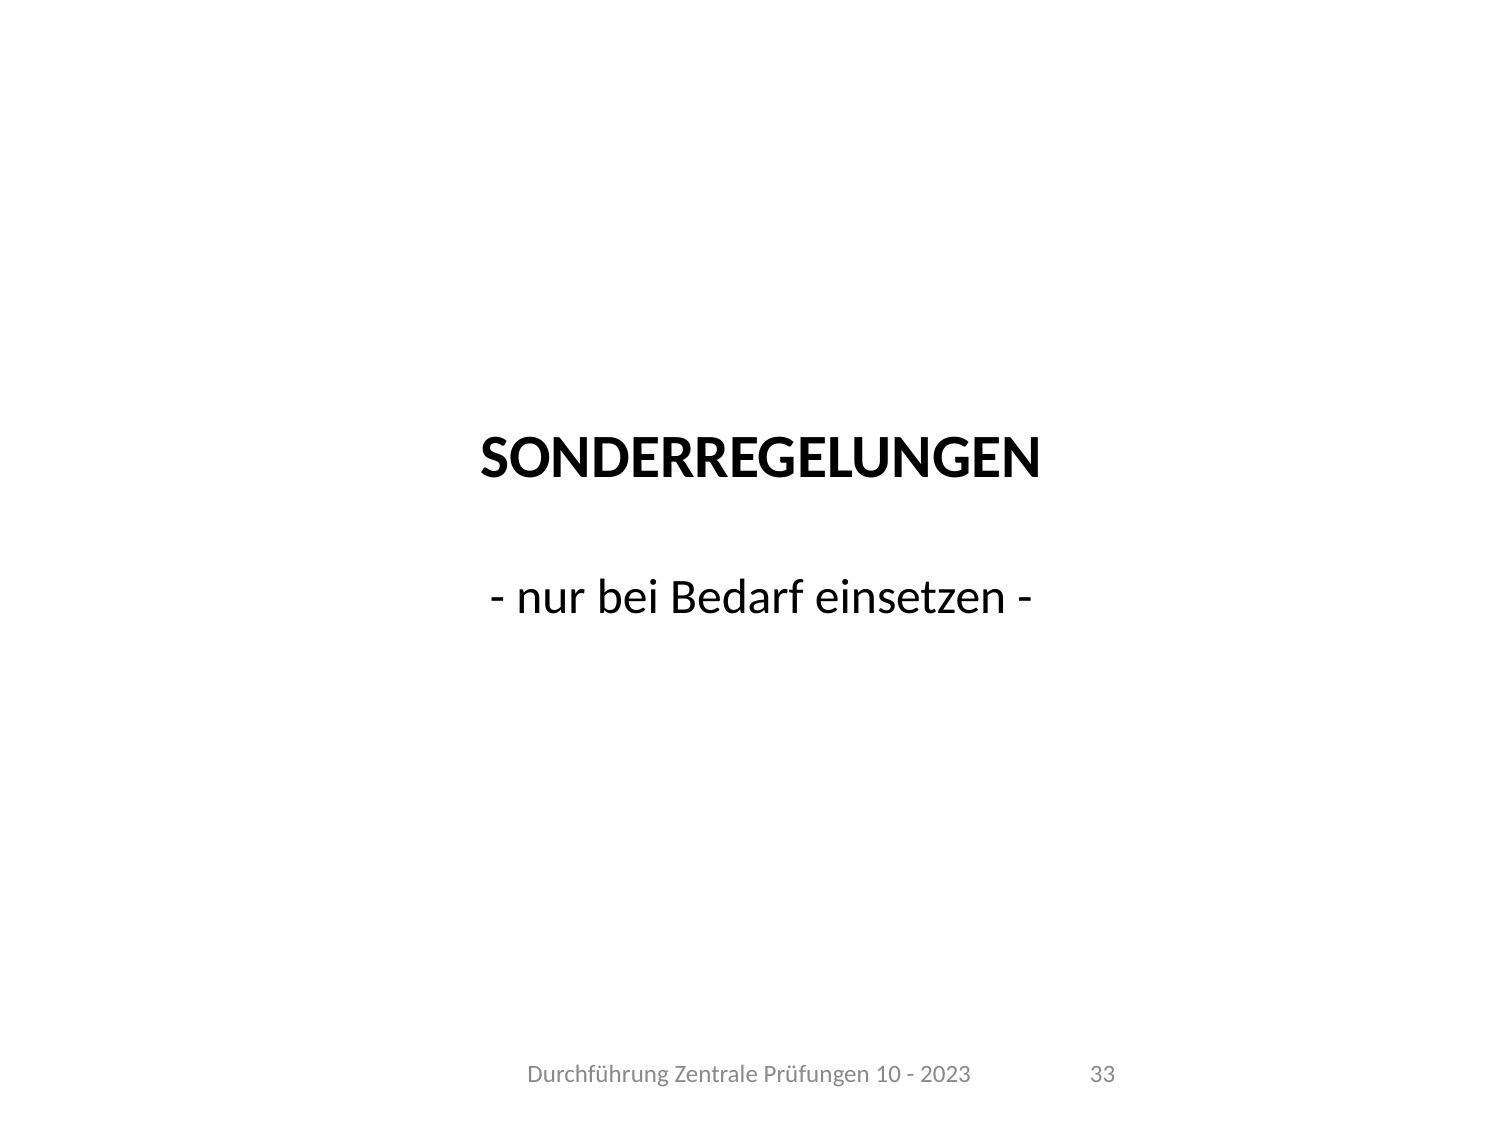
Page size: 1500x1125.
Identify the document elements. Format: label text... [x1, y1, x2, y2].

title Sonderregelungen - nur bei Bedarf einsetzen - [123, 408, 1399, 633]
text_box Durchführung Zentrale Prüfungen 10 - 2023 [512, 1042, 988, 1103]
text_box 33 [1074, 1042, 1426, 1103]
